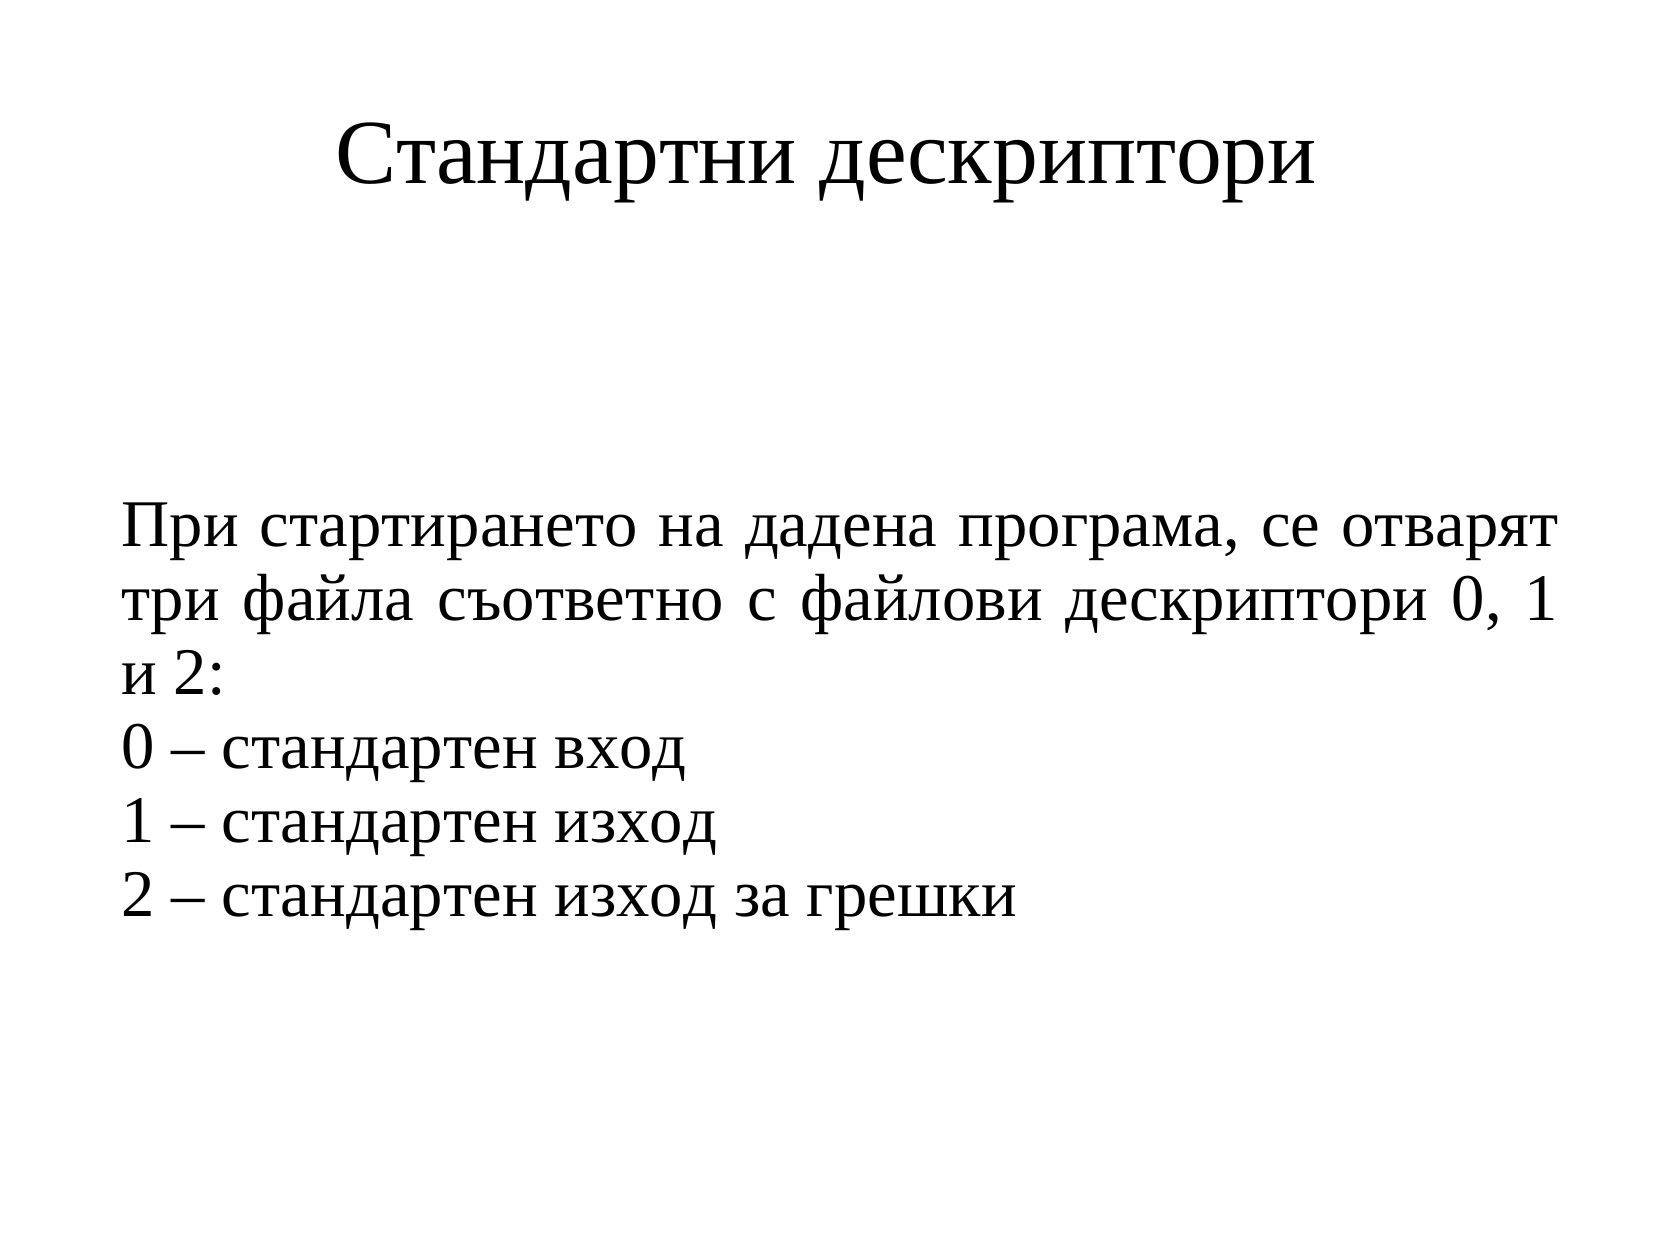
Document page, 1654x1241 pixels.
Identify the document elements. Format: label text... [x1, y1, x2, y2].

subtitle При стартирането на дадена програма, се отварят три файла съответно с файлови дескриптори 0, 1 и 2: 0 – стандартен вход 1 – стандартен изход 2 – стандартен изход за грешки [121, 304, 1561, 1115]
title Стандартни дескриптори [82, 49, 1571, 257]
